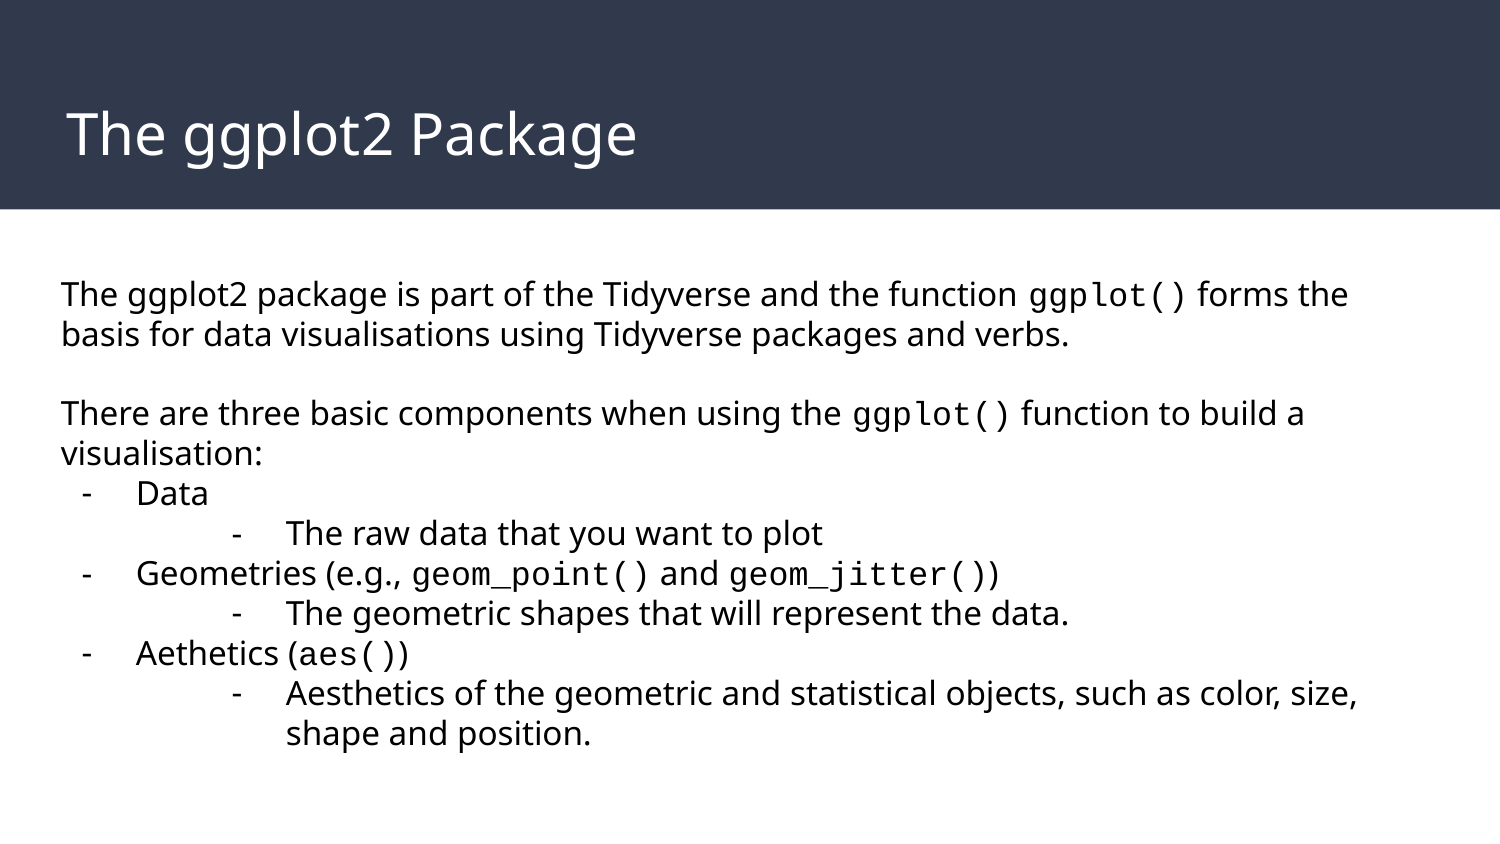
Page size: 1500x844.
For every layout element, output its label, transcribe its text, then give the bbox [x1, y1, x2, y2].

text_box The ggplot2 package is part of the Tidyverse and the function ggplot() forms the basis for data visualisations using Tidyverse packages and verbs. There are three basic components when using the ggplot() function to build a visualisation: Data The raw data that you want to plot Geometries (e.g., geom_point() and geom_jitter()) The geometric shapes that will represent the data. Aethetics (aes()) Aesthetics of the geometric and statistical objects, such as color, size, shape and position. [45, 257, 1377, 789]
title The ggplot2 Package [51, 82, 1449, 185]
